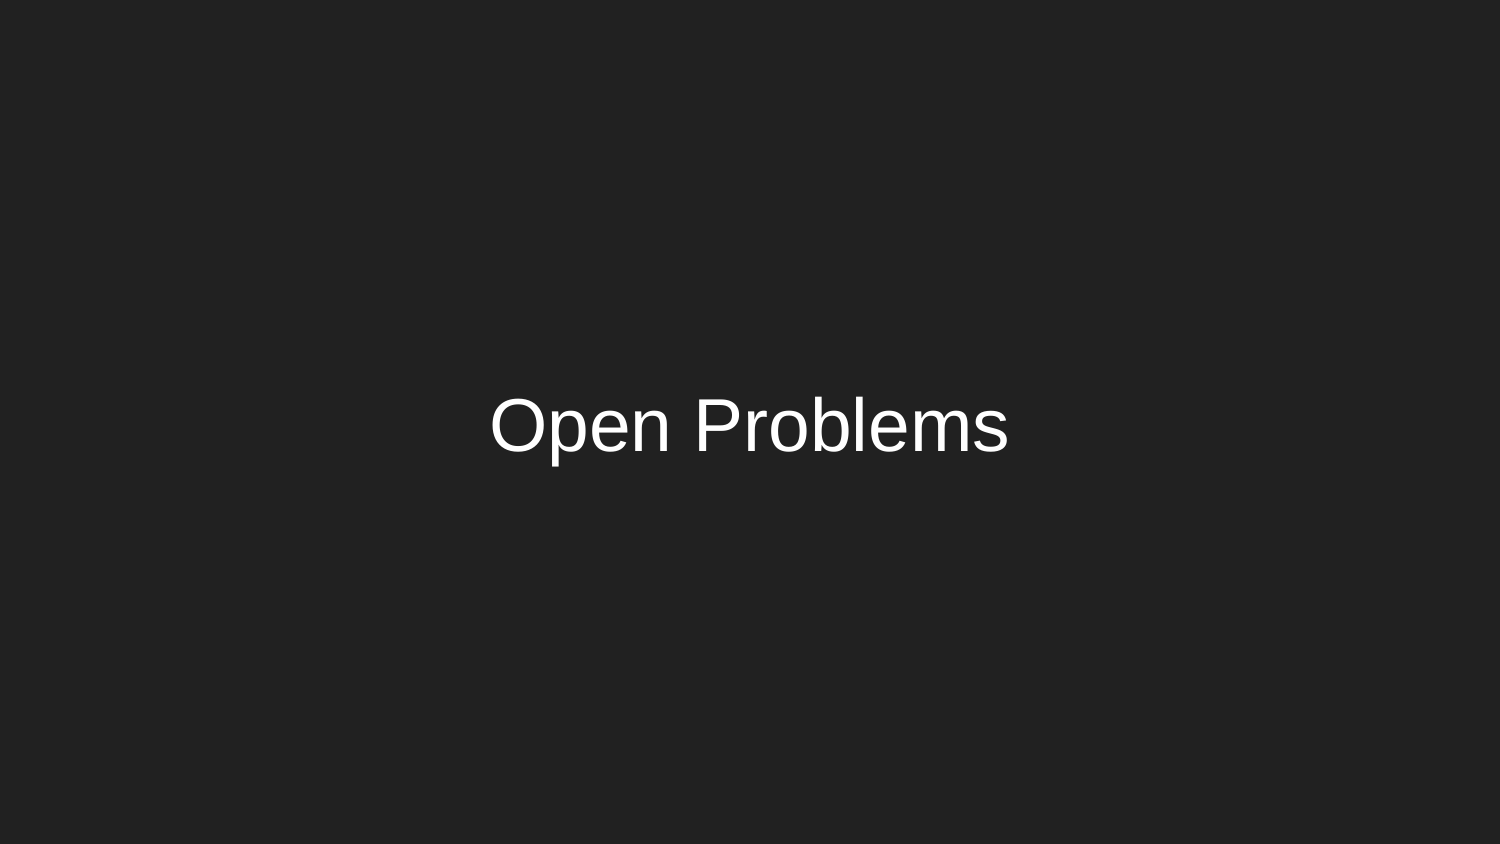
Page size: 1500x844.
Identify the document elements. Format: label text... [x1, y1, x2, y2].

title Open Problems [51, 352, 1449, 491]
